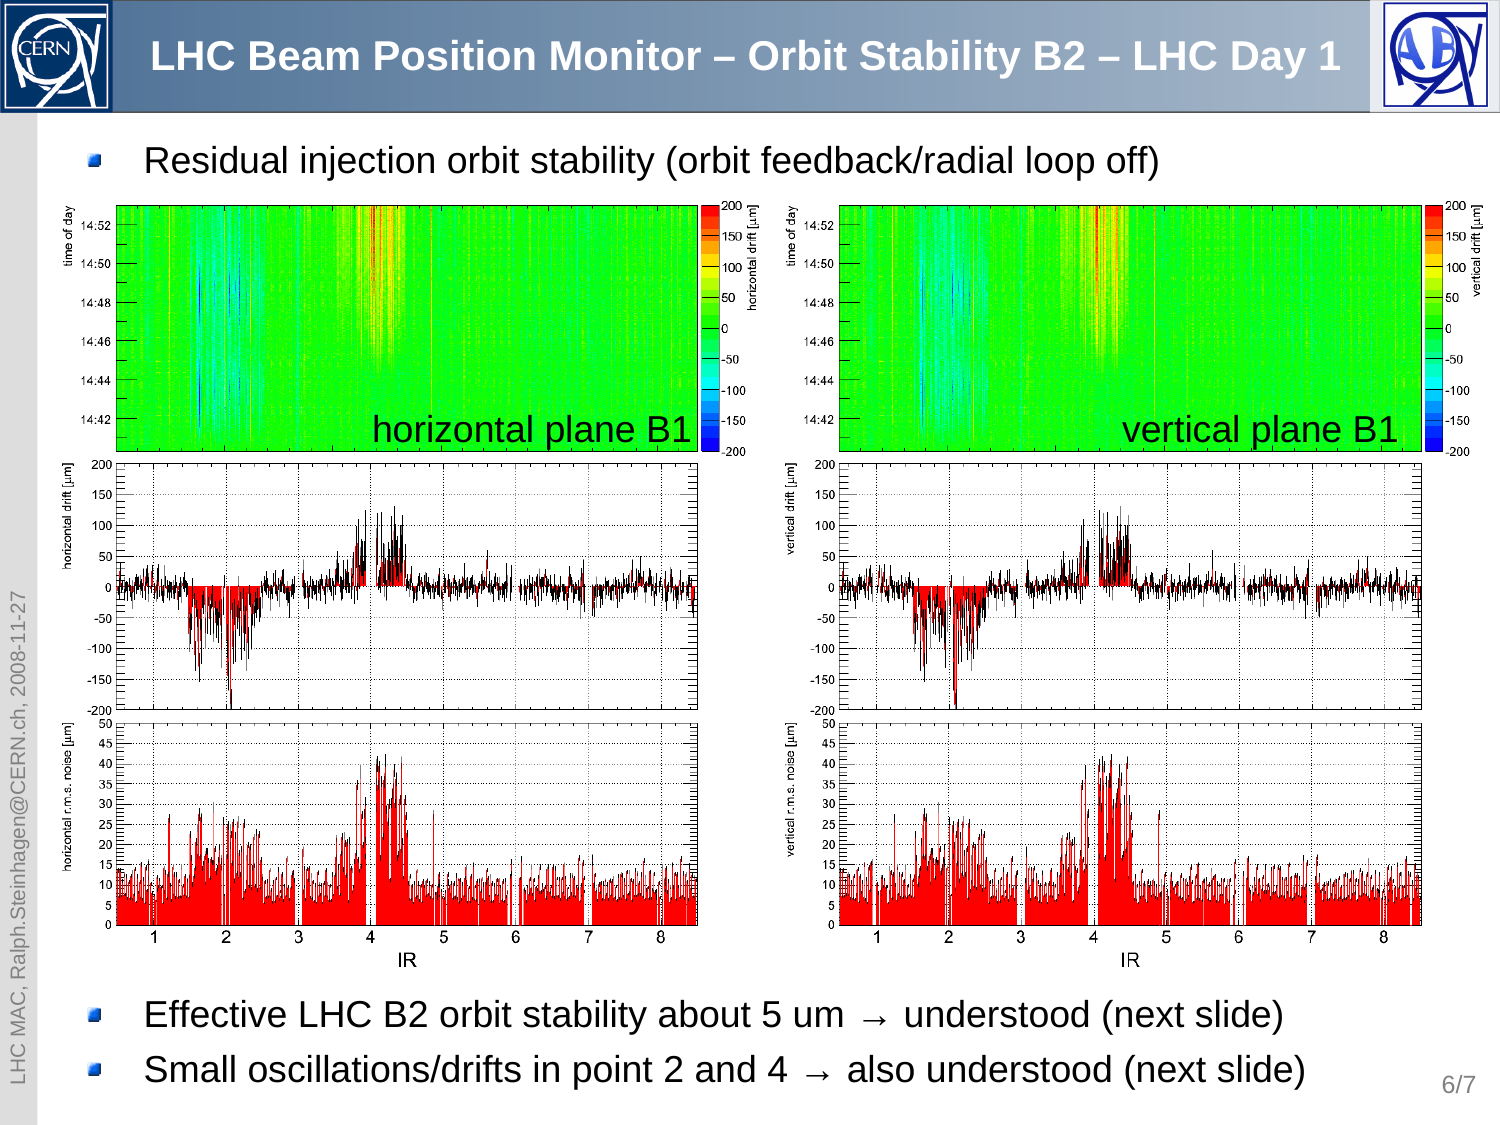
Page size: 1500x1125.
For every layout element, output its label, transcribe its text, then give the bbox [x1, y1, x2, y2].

text_box vertical plane B1 [1107, 401, 1414, 459]
picture [0, 0, 113, 113]
title LHC Beam Position Monitor – Orbit Stability B2 – LHC Day 1 [150, 7, 1359, 106]
picture [59, 200, 768, 977]
text_box horizontal plane B1 [357, 401, 707, 459]
picture [782, 200, 1492, 978]
picture [1382, 1, 1489, 108]
list Residual injection orbit stability (orbit feedback/radial loop off) Effective LHC B2 orbit stability about 5 um → understood (next slide) Small oscillations/drifts in point 2 and 4 → also understood (next slide) [87, 137, 1438, 1091]
